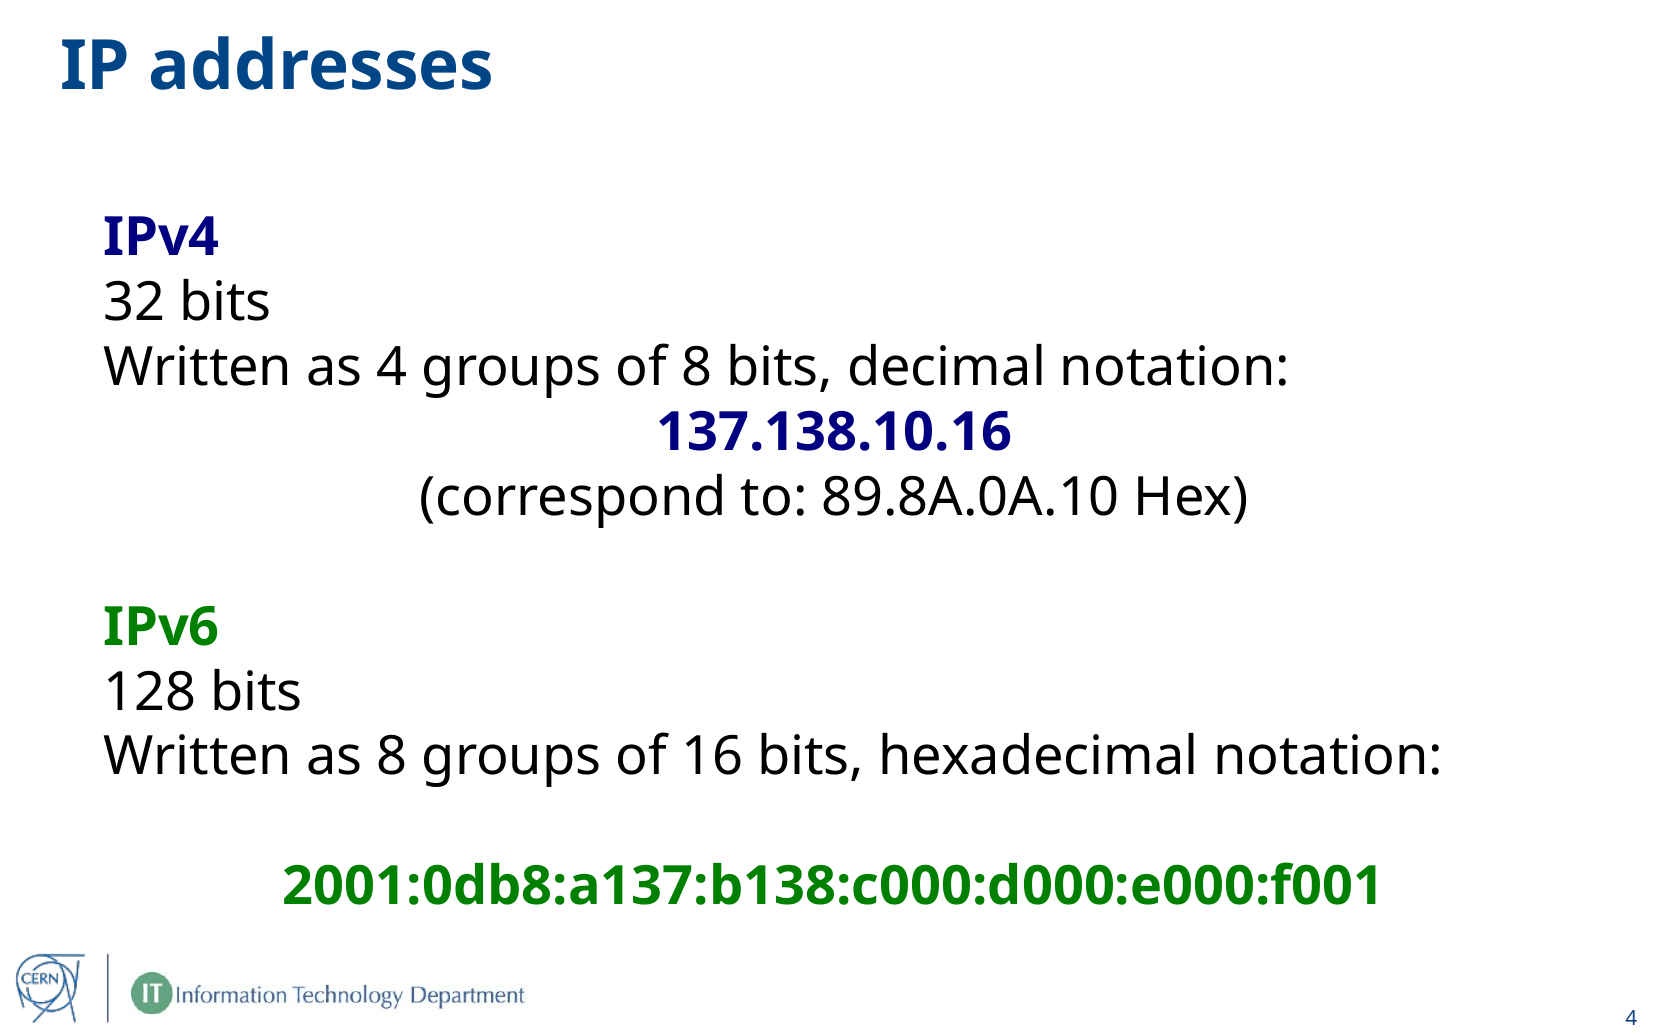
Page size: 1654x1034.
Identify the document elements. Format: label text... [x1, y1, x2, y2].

picture [16, 985, 64, 1032]
picture [131, 972, 774, 1014]
text_box IPv4 32 bits Written as 4 groups of 8 bits, decimal notation: 137.138.10.16 (correspond to: 89.8A.0A.10 Hex) IPv6 128 bits Written as 8 groups of 16 bits, hexadecimal notation: 2001:0db8:a137:b138:c000:d000:e000:f001 [88, 193, 1581, 907]
picture [36, 1002, 50, 1009]
title IP addresses [60, 0, 1528, 138]
